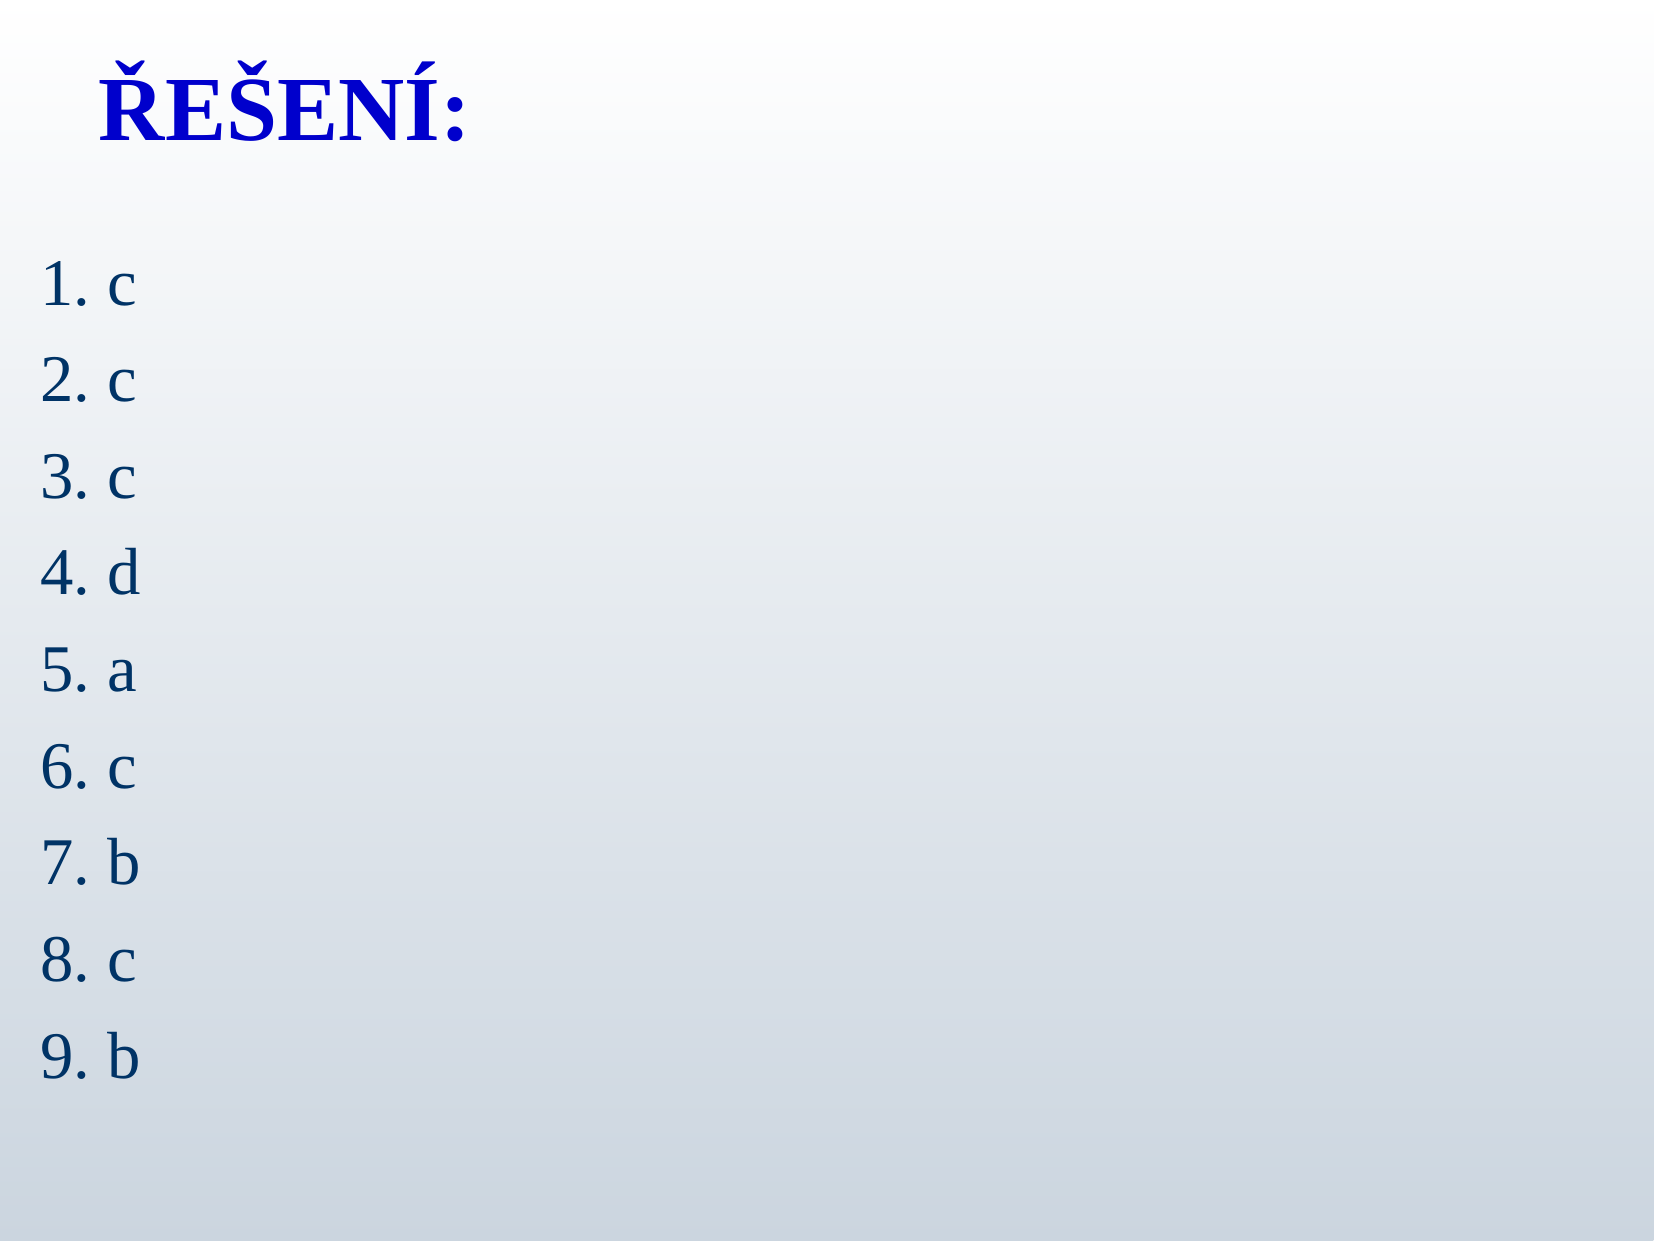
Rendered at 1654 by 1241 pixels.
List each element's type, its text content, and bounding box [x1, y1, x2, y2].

title ŘEŠENÍ: [82, 0, 1571, 207]
list 1. c 2. c 3. c 4. d 5. a 6. c 7. b 8. c 9. b [23, 230, 1654, 1197]
